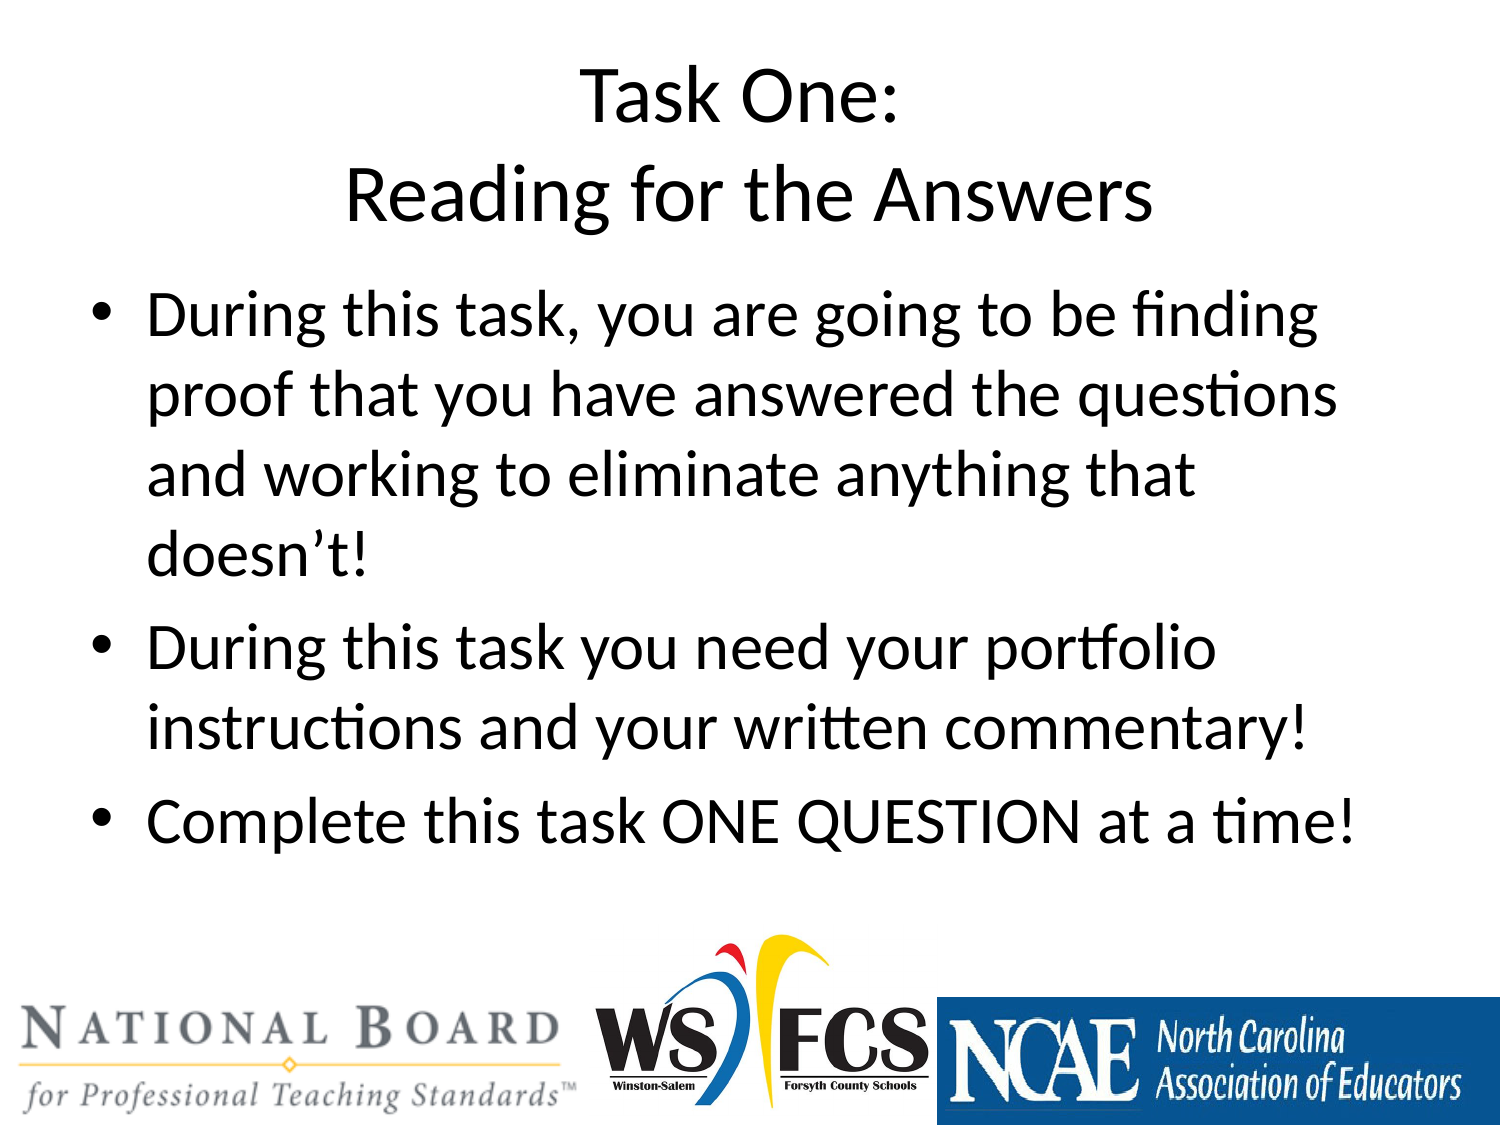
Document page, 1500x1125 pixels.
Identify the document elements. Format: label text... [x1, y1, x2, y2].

picture [0, 994, 1500, 1125]
list During this task, you are going to be finding proof that you have answered the questions and working to eliminate anything that doesn’t! During this task you need your portfolio instructions and your written commentary! Complete this task ONE QUESTION at a time! [75, 262, 1425, 1005]
title Task One: Reading for the Answers [75, 45, 1425, 233]
